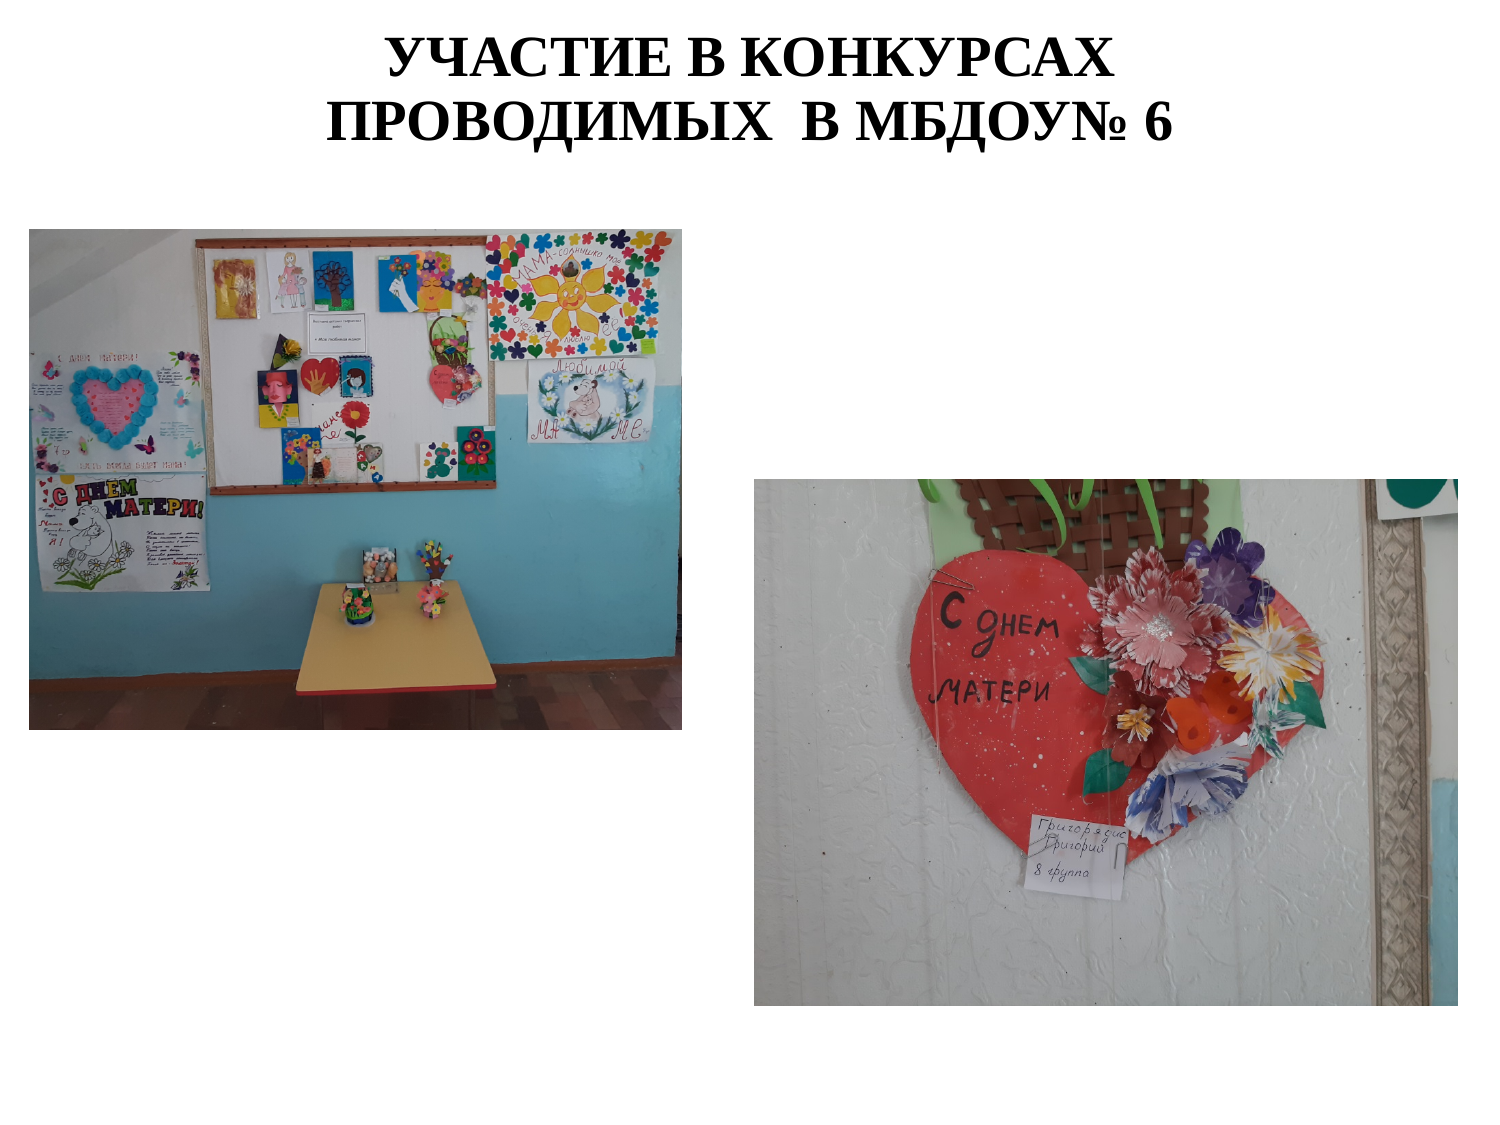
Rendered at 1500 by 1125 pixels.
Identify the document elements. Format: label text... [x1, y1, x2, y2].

text_box УЧАСТИЕ В КОНКУРСАХ ПРОВОДИМЫХ В МБДОУ№ 6 [0, 16, 1500, 161]
picture [29, 229, 682, 730]
picture [754, 479, 1458, 1007]
